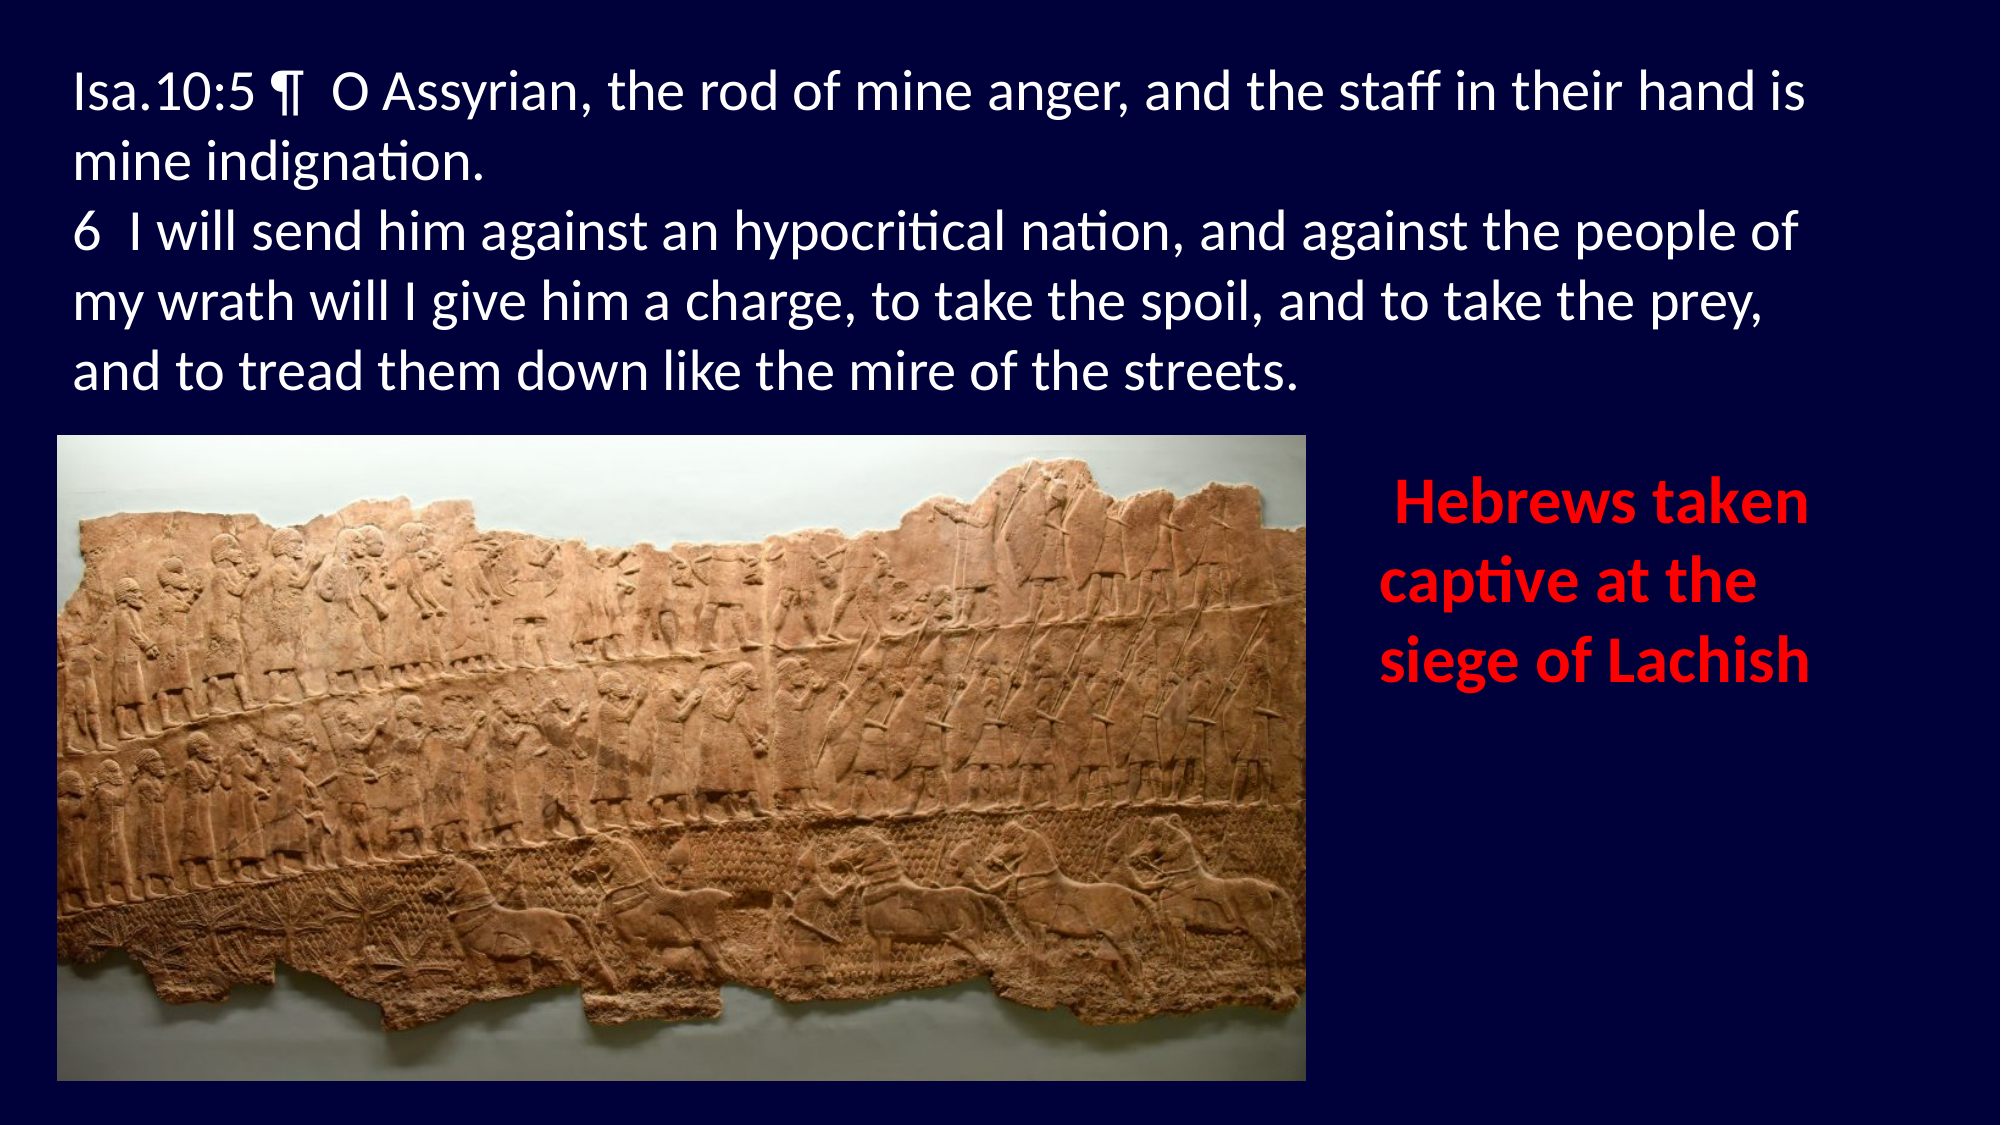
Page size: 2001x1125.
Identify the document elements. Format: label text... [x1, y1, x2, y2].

text_box Hebrews taken captive at the siege of Lachish [1364, 448, 1841, 707]
picture [57, 435, 1306, 1081]
text_box Isa.10:5 ¶ O Assyrian, the rod of mine anger, and the staff in their hand is mine indignation. 6 I will send him against an hypocritical nation, and against the people of my wrath will I give him a charge, to take the spoil, and to take the prey, and to tread them down like the mire of the streets. [57, 44, 1874, 414]
